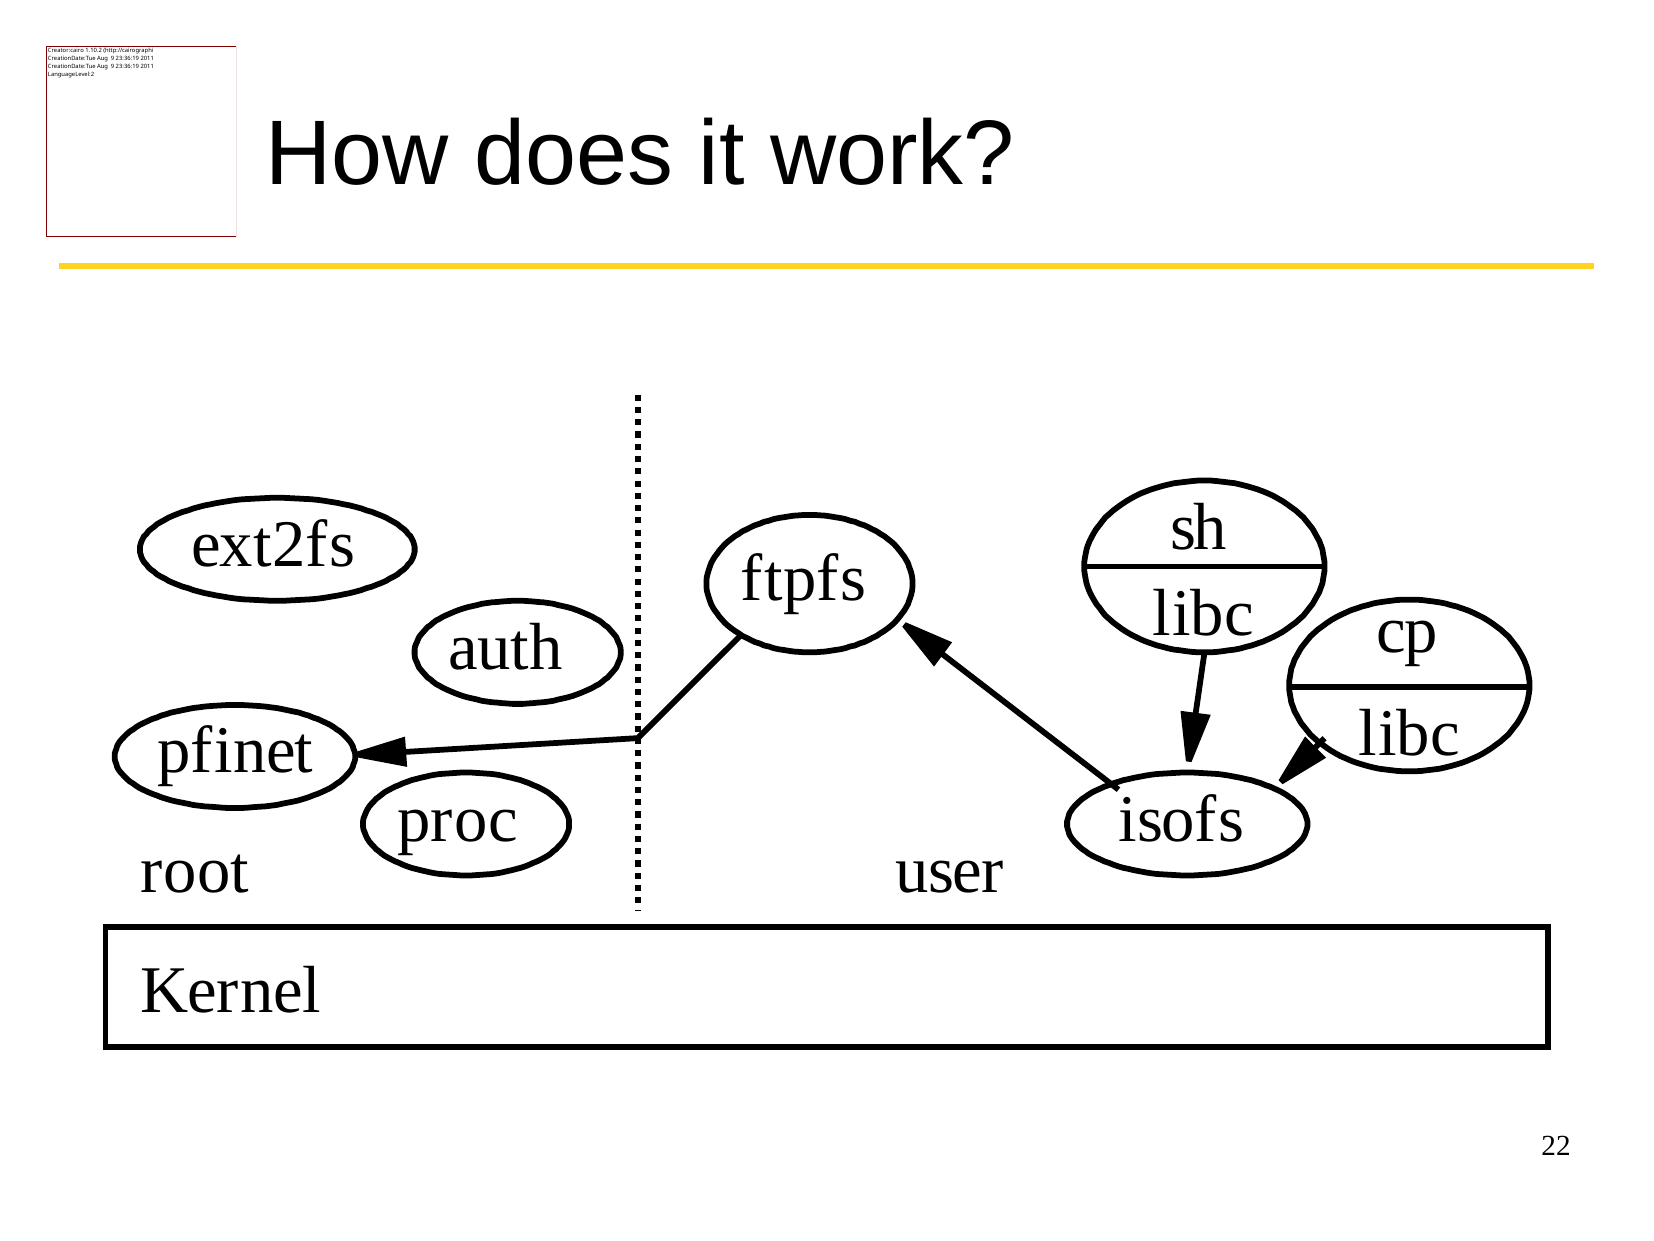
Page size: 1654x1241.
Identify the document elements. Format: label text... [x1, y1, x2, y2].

picture [82, 371, 1571, 1071]
title How does it work? [265, 49, 1571, 257]
